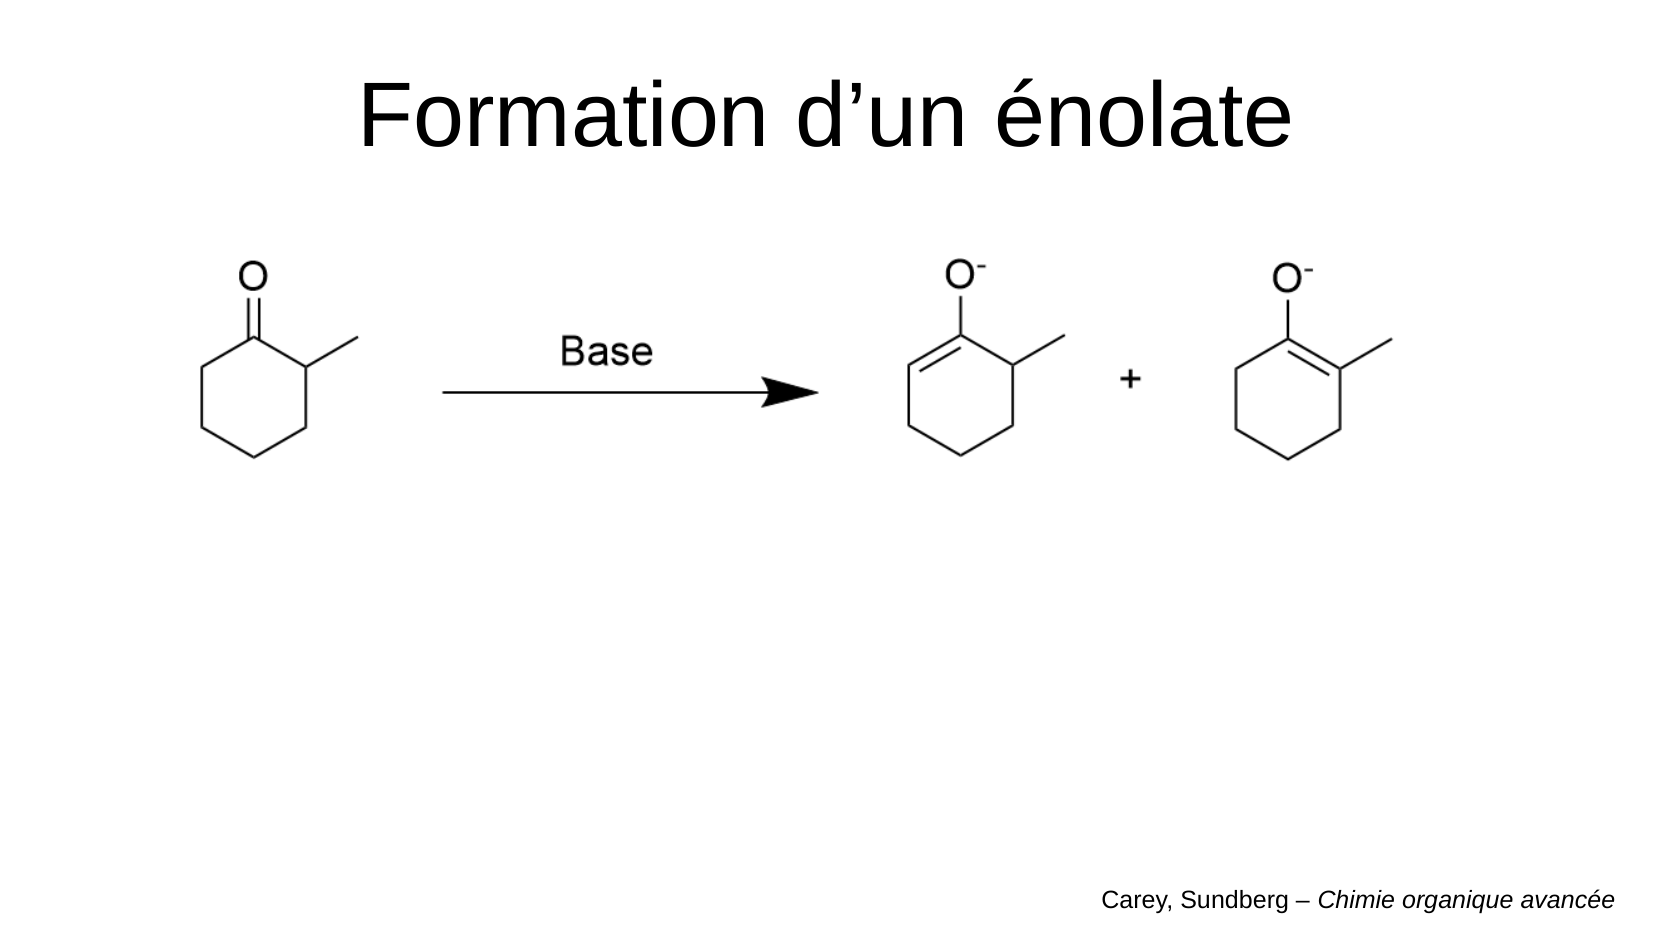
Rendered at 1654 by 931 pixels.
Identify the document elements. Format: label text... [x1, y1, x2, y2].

picture [163, 203, 1477, 532]
title Formation d’un énolate [82, 37, 1571, 193]
text_box Carey, Sundberg – Chimie organique avancée [1086, 878, 1654, 922]
